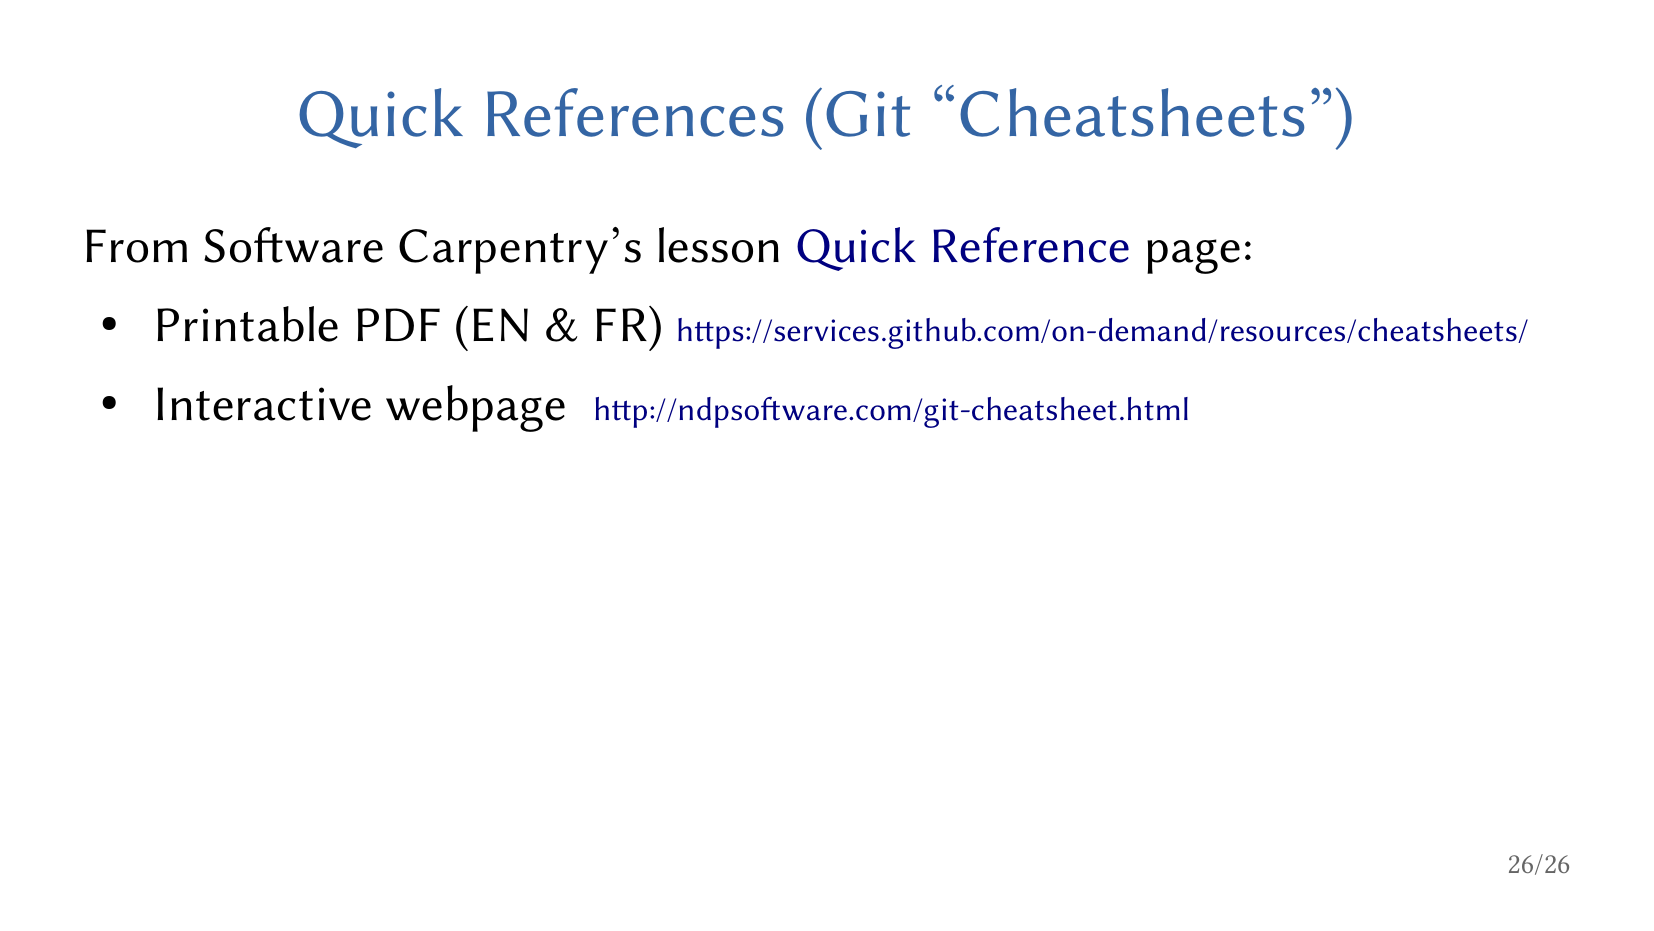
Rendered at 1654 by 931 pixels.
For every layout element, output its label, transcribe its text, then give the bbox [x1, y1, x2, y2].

list From Software Carpentry’s lesson Quick Reference page: Printable PDF (EN & FR) https://services.github.com/on-demand/resources/cheatsheets/ Interactive webpage http://ndpsoftware.com/git-cheatsheet.html [82, 217, 1571, 758]
title Quick References (Git “Cheatsheets”) [82, 37, 1571, 193]
